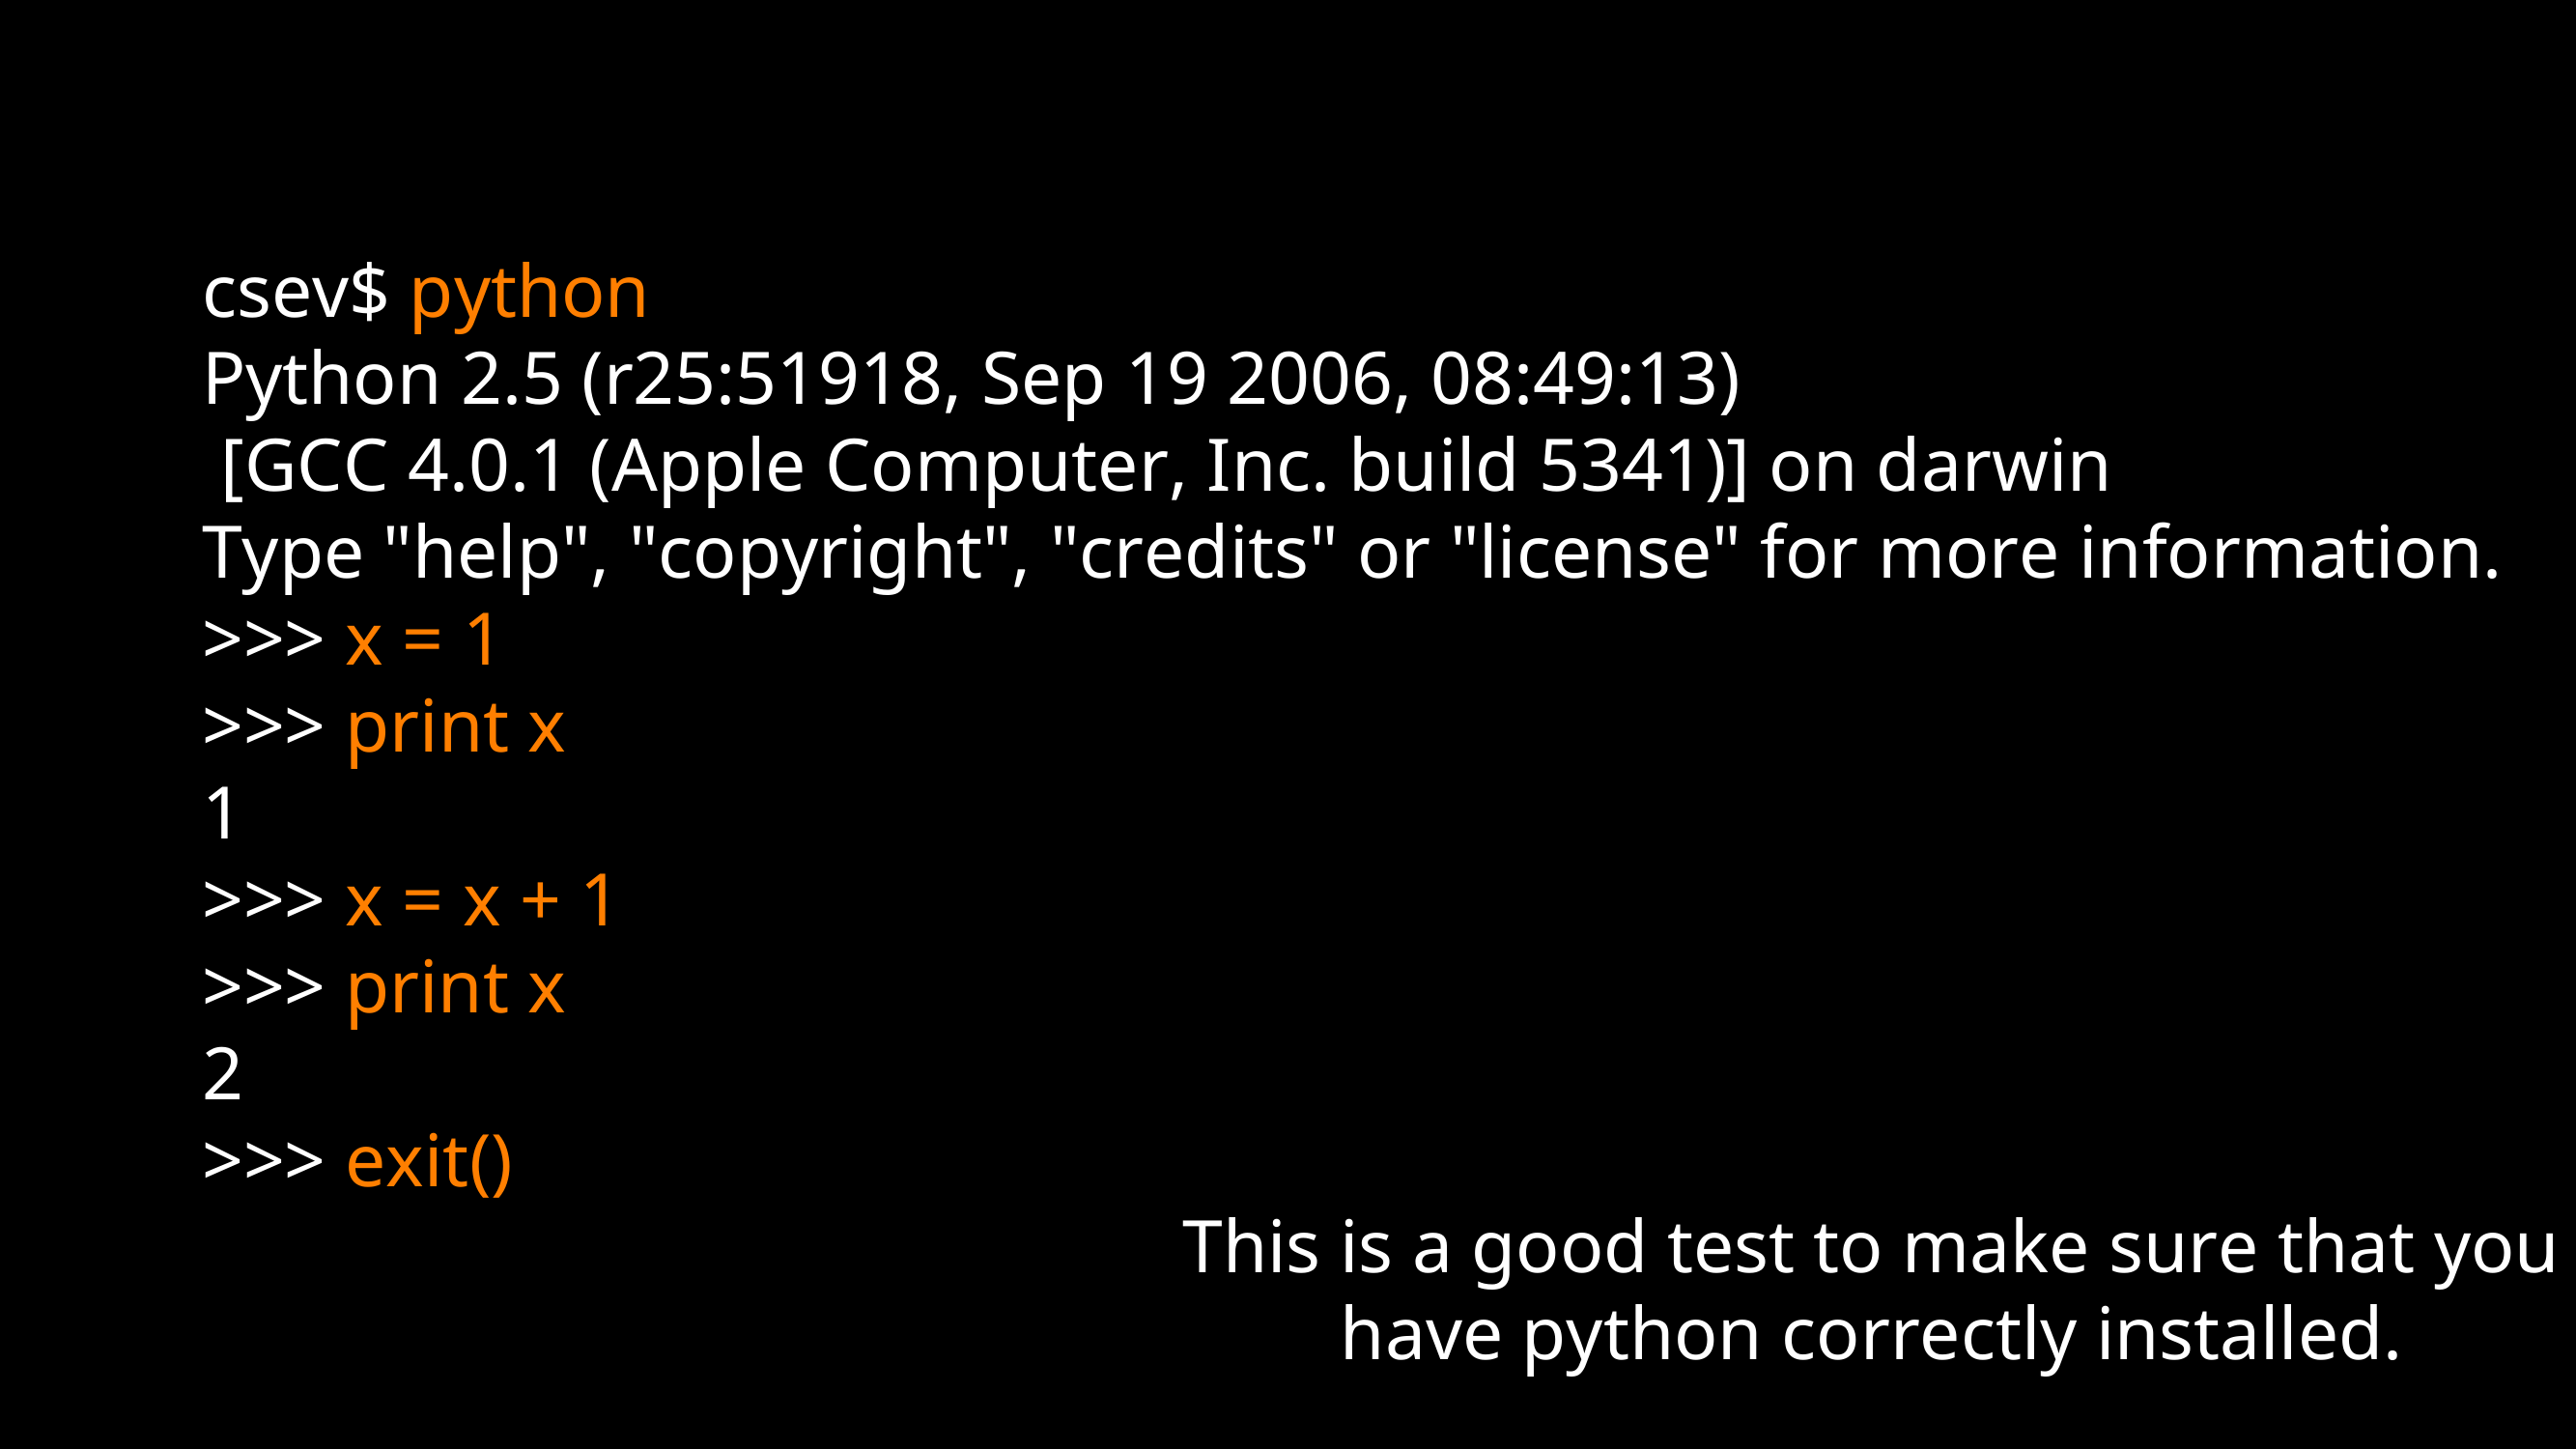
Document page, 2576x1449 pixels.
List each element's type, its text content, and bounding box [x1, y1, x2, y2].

text_box csev$ python Python 2.5 (r25:51918, Sep 19 2006, 08:49:13) [GCC 4.0.1 (Apple Computer, Inc. build 5341)] on darwin Type "help", "copyright", "credits" or "license" for more information. >>> x = 1 >>> print x 1 >>> x = x + 1 >>> print x 2 >>> exit() [202, 244, 2505, 1202]
text_box This is a good test to make sure that you have python correctly installed. [1168, 1196, 2576, 1378]
